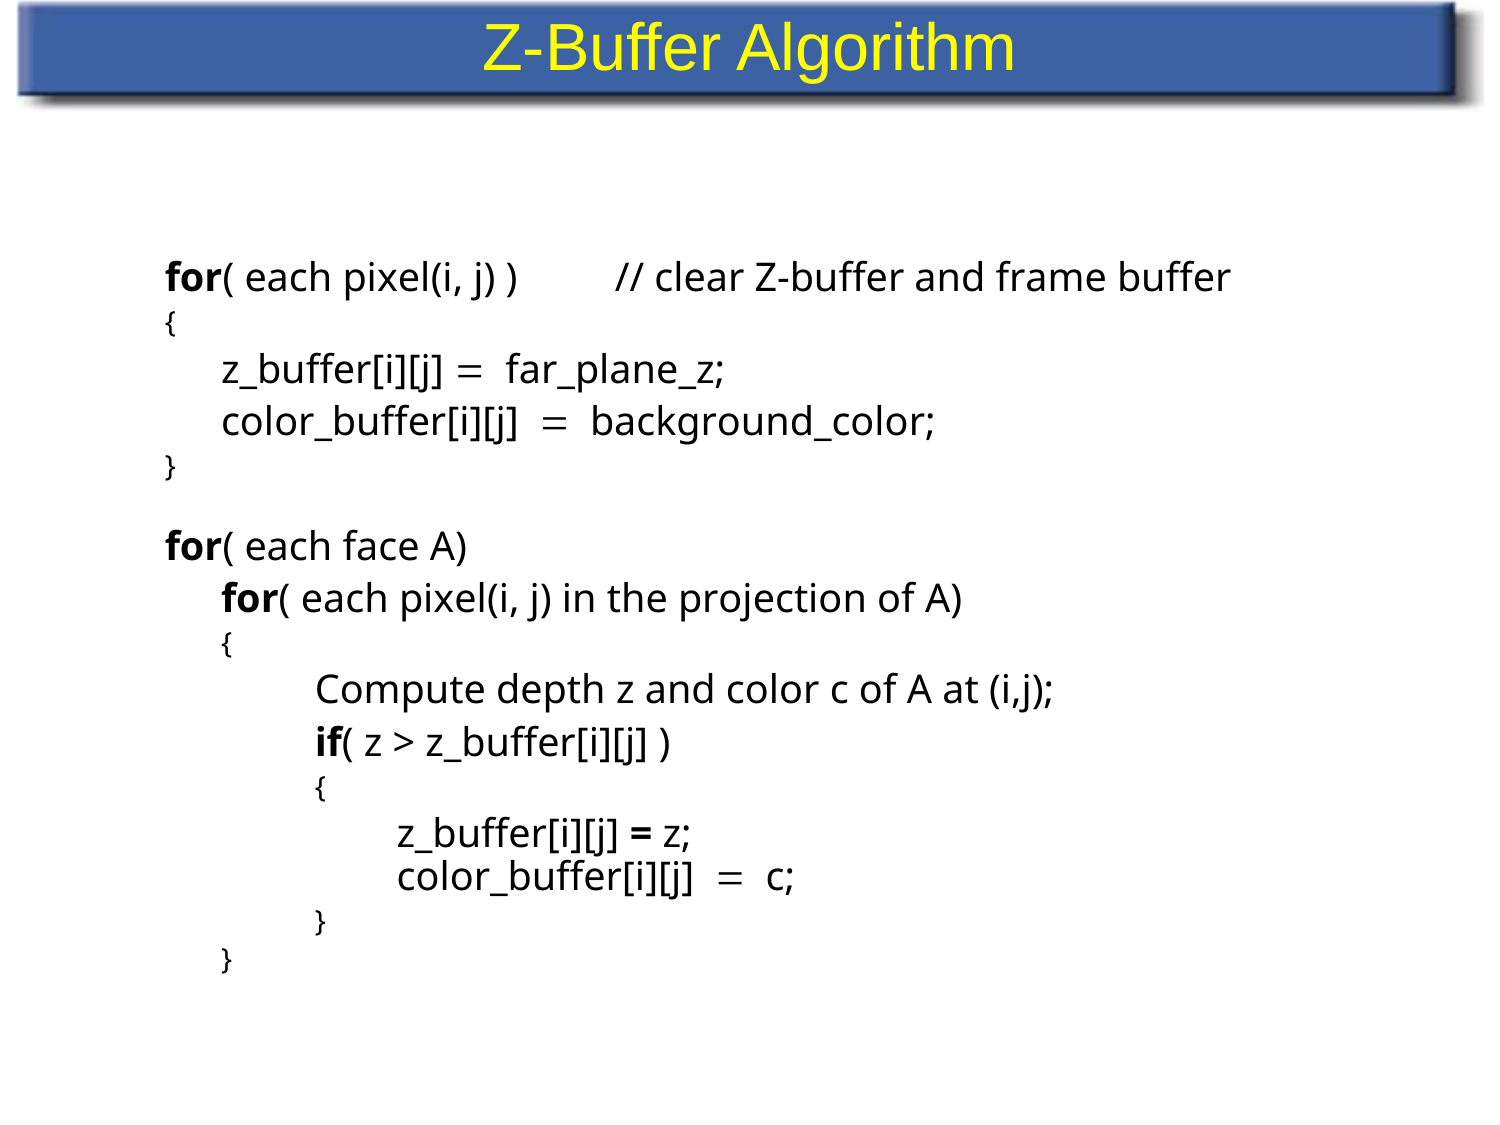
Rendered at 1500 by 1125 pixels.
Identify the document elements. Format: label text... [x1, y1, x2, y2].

text_box for( each pixel(i, j) ) // clear Z-buffer and frame buffer { z_buffer[i][j] far_plane_z; color_buffer[i][j]background_color; } for( each face A) for( each pixel(i, j) in the projection of A) { Compute depth z and color c of A at (i,j); if( z > z_buffer[i][j] ) { z_buffer[i][j] = z; color_buffer[i][j]c; } } [150, 249, 1363, 925]
picture [16, 0, 1484, 113]
title Z-Buffer Algorithm [93, 0, 1407, 92]
